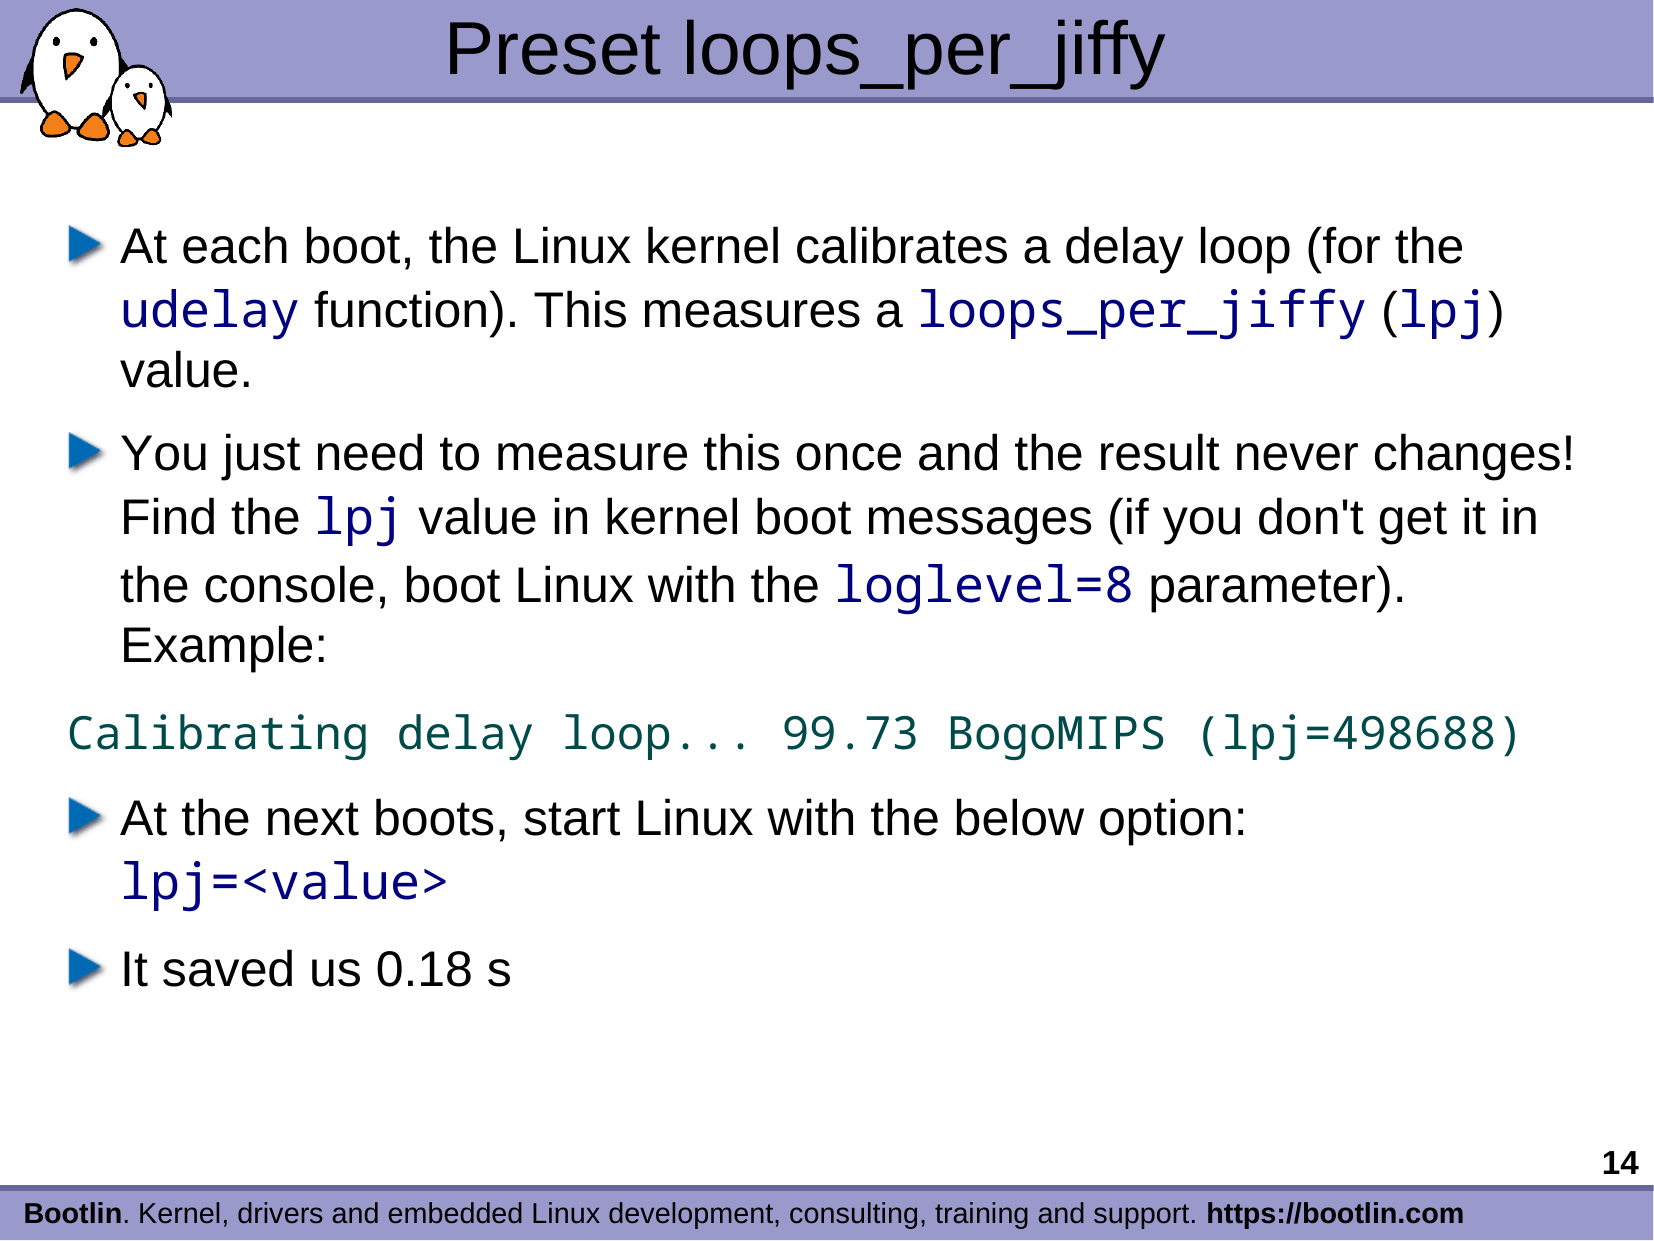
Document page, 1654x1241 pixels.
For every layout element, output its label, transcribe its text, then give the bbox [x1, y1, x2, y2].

title Preset loops_per_jiffy [60, 0, 1551, 98]
list At each boot, the Linux kernel calibrates a delay loop (for the udelay function). This measures a loops_per_jiffy (lpj) value. You just need to measure this once and the result never changes! Find the lpj value in kernel boot messages (if you don't get it in the console, boot Linux with the loglevel=8 parameter). Example: Calibrating delay loop... 99.73 BogoMIPS (lpj=498688) At the next boots, start Linux with the below option: lpj=<value> It saved us 0.18 s [49, 218, 1606, 1068]
picture [20, 8, 172, 147]
